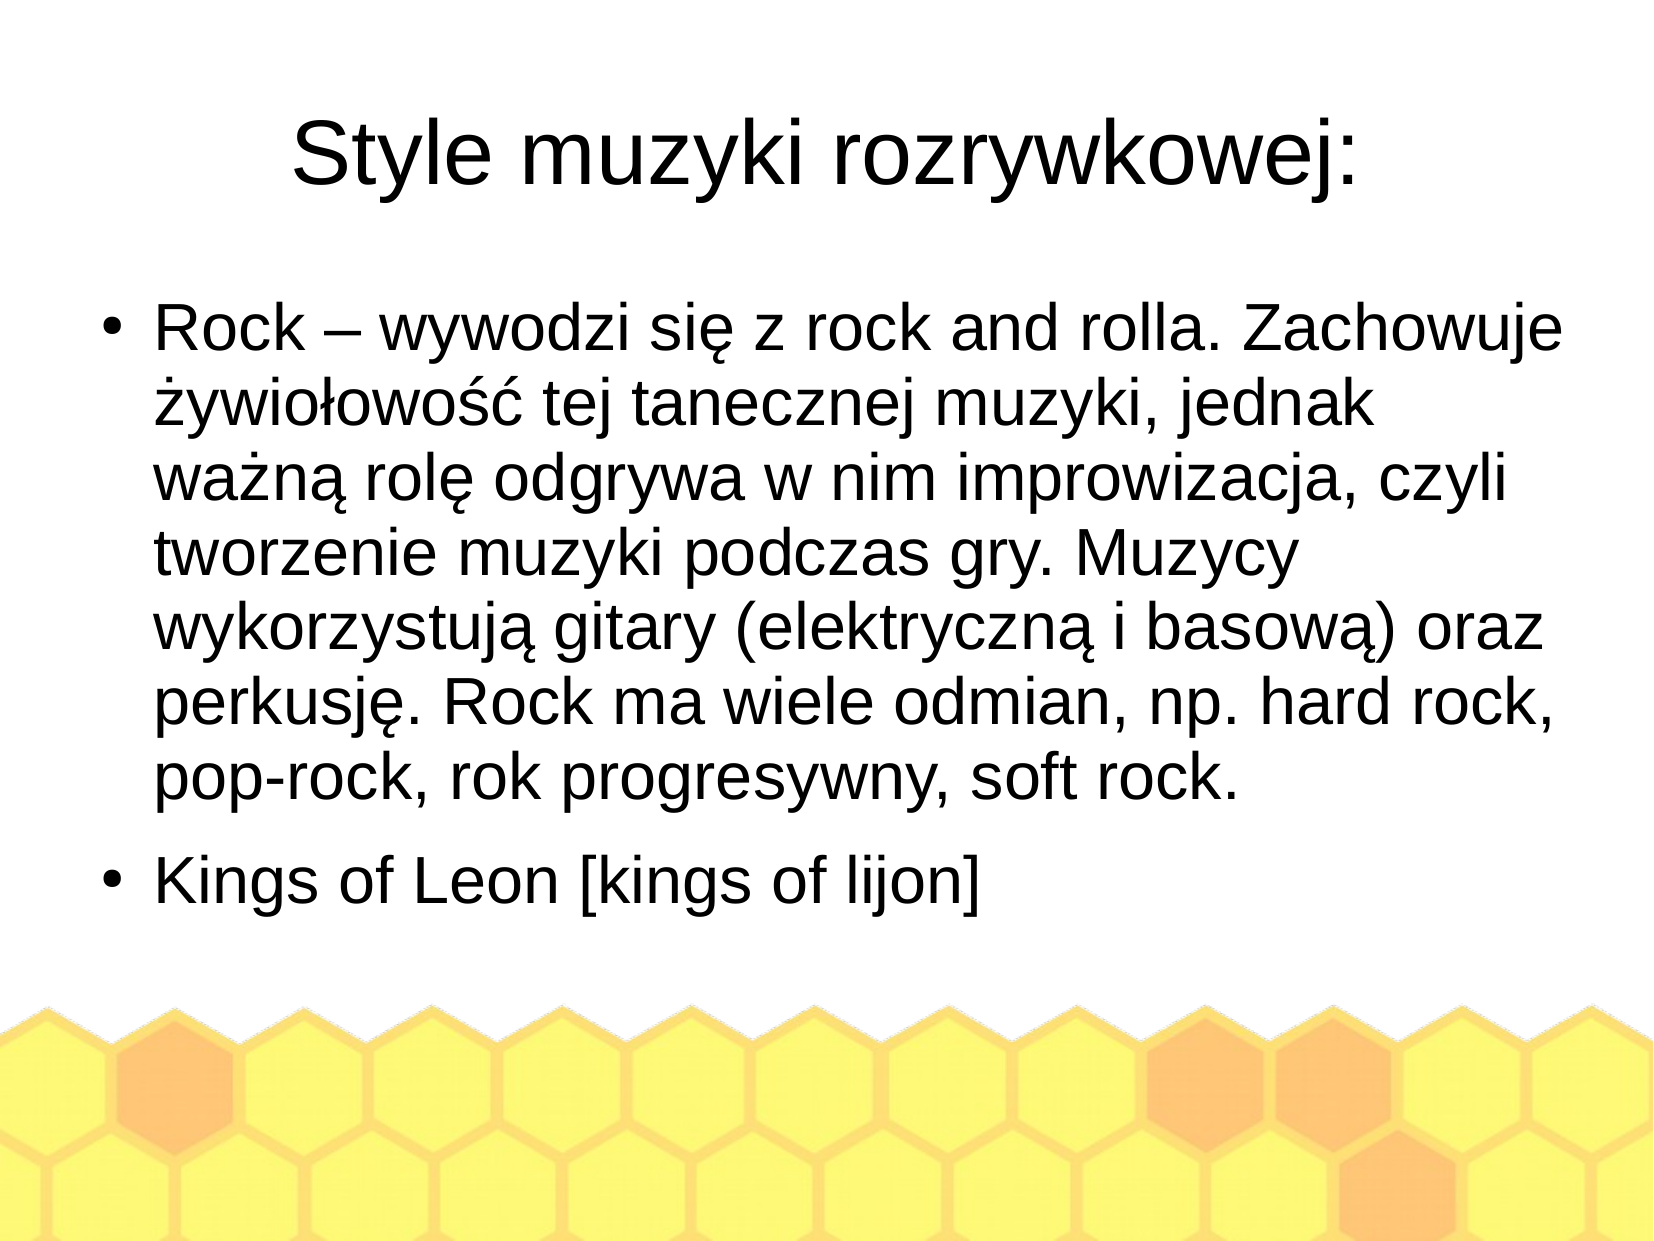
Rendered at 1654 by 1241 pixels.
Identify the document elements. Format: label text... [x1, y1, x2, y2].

title Style muzyki rozrywkowej: [82, 49, 1571, 257]
list Rock – wywodzi się z rock and rolla. Zachowuje żywiołowość tej tanecznej muzyki, jednak ważną rolę odgrywa w nim improwizacja, czyli tworzenie muzyki podczas gry. Muzycy wykorzystują gitary (elektryczną i basową) oraz perkusję. Rock ma wiele odmian, np. hard rock, pop-rock, rok progresywny, soft rock. Kings of Leon [kings of lijon] [82, 290, 1571, 1010]
picture [0, 1001, 1654, 1241]
